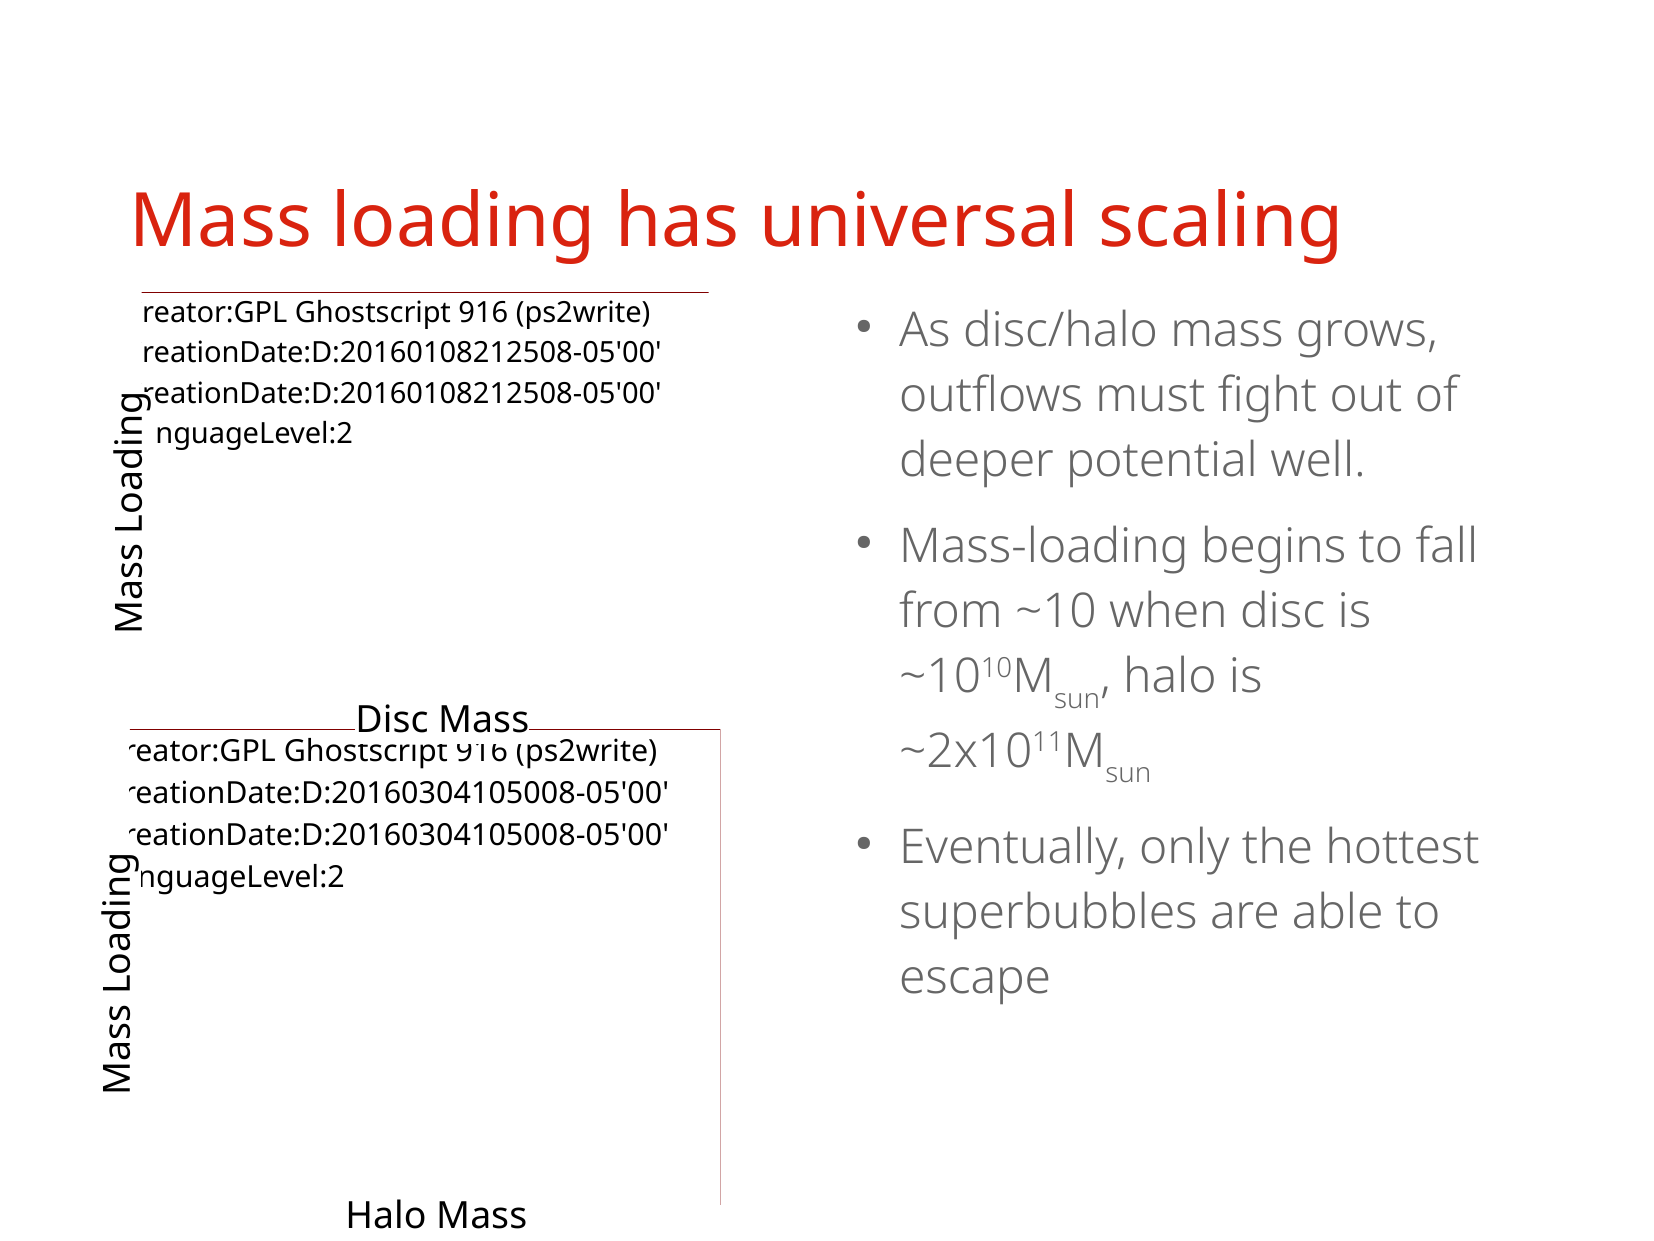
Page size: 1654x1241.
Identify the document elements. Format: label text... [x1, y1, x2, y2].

text_box Mass Loading [94, 246, 166, 650]
list As disc/halo mass grows, outflows must fight out of deeper potential well. Mass-loading begins to fall from ~10 when disc is ~1010Msun, halo is ~2x1011Msun Eventually, only the hottest superbubbles are able to escape [841, 295, 1519, 1010]
picture [129, 727, 721, 1205]
text_box Disc Mass [340, 685, 745, 756]
title Mass loading has universal scaling [129, 153, 1518, 281]
text_box Mass Loading [82, 706, 154, 1111]
picture [141, 290, 709, 709]
text_box Halo Mass [330, 1181, 735, 1241]
